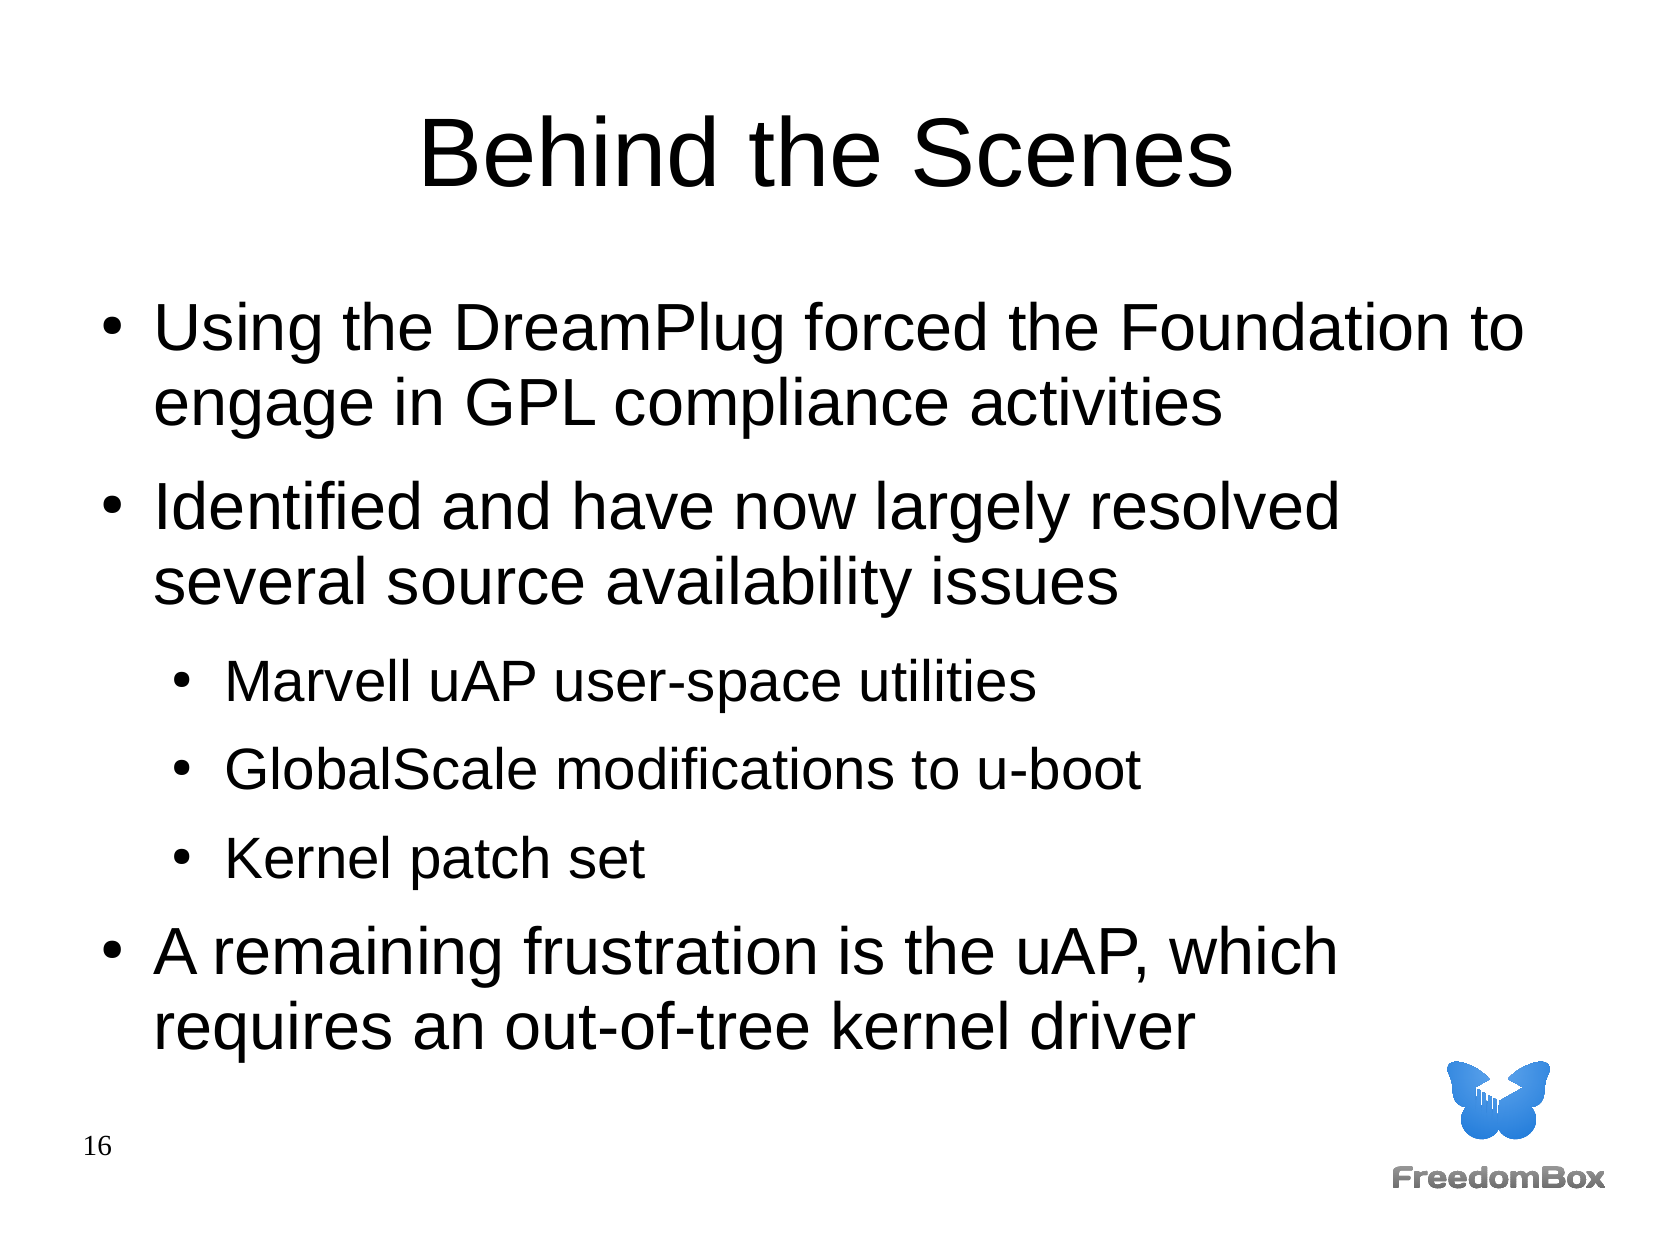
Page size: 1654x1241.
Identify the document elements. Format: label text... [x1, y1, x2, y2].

title Behind the Scenes [82, 49, 1571, 257]
list Using the DreamPlug forced the Foundation to engage in GPL compliance activities Identified and have now largely resolved several source availability issues Marvell uAP user-space utilities GlobalScale modifications to u-boot Kernel patch set A remaining frustration is the uAP, which requires an out-of-tree kernel driver [82, 290, 1571, 1109]
